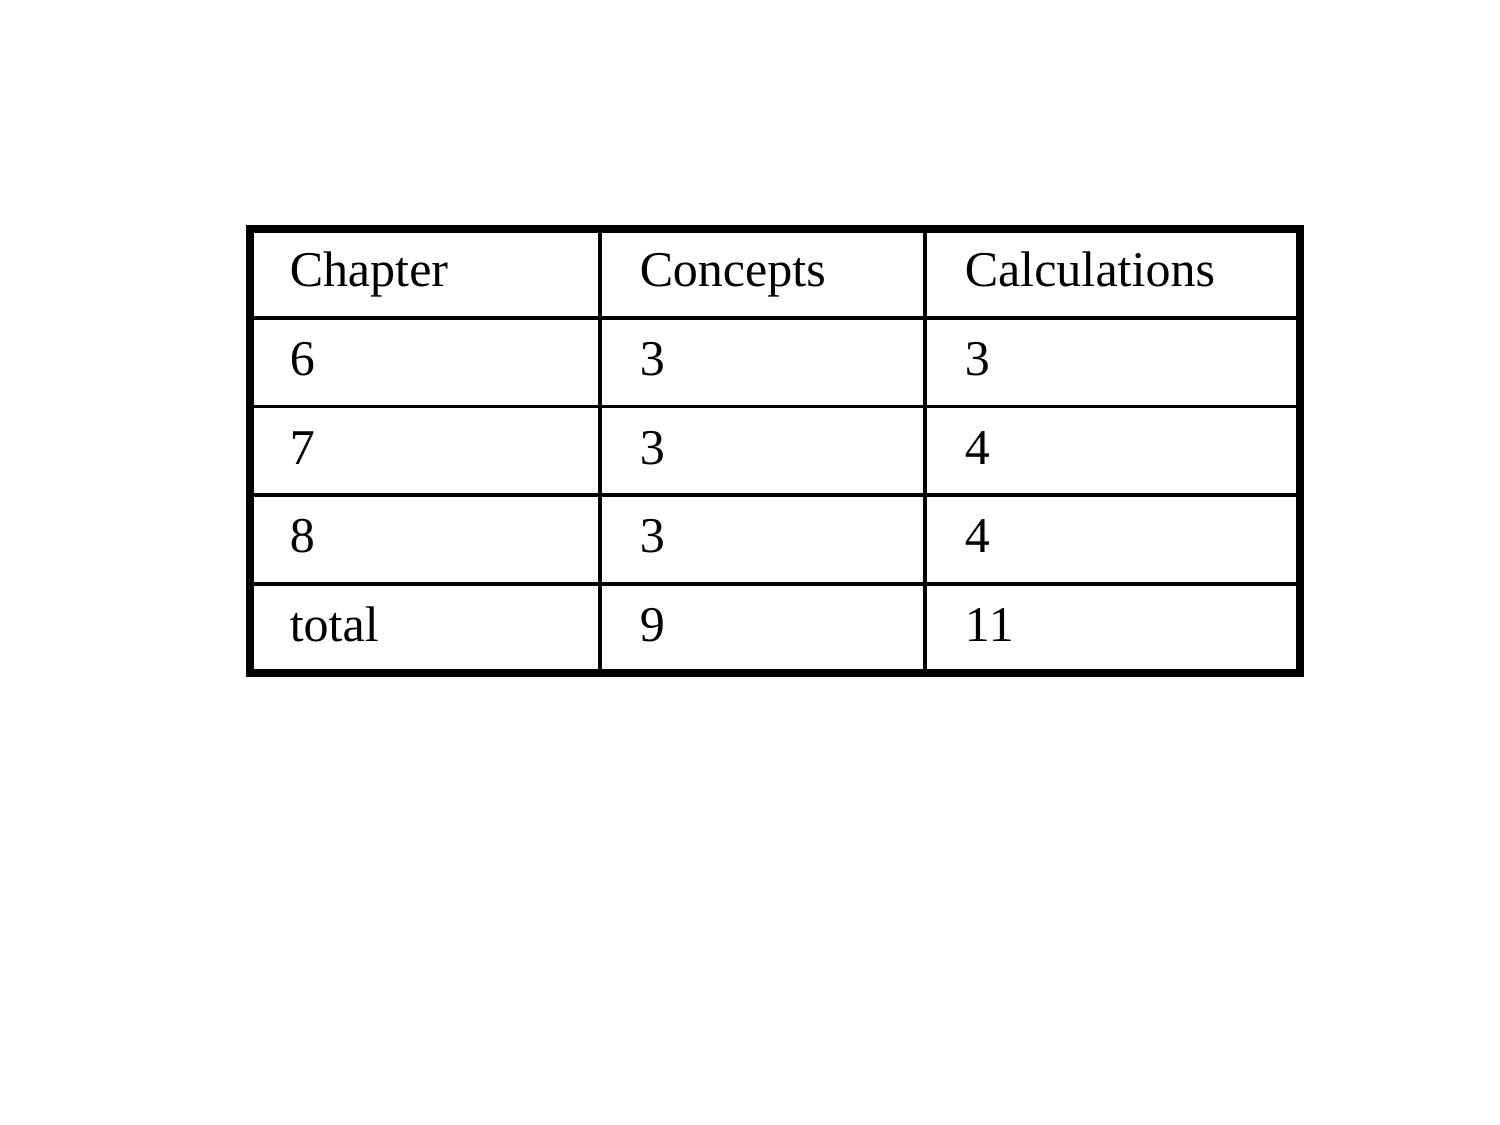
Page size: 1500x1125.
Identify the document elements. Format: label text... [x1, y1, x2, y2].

table_cell 3 [602, 408, 923, 493]
table_cell 4 [927, 408, 1296, 493]
table_cell 6 [254, 320, 598, 405]
table_header Calculations [927, 233, 1296, 316]
table_header Chapter [254, 233, 598, 316]
table_cell 9 [602, 586, 923, 669]
table_cell 3 [602, 320, 923, 405]
table_cell 11 [927, 586, 1296, 669]
table_cell 3 [602, 497, 923, 582]
table_cell 3 [927, 320, 1296, 405]
table_cell total [254, 586, 598, 669]
table_header Concepts [602, 233, 923, 316]
table_cell 8 [254, 497, 598, 582]
table_cell 4 [927, 497, 1296, 582]
table_cell 7 [254, 408, 598, 493]
